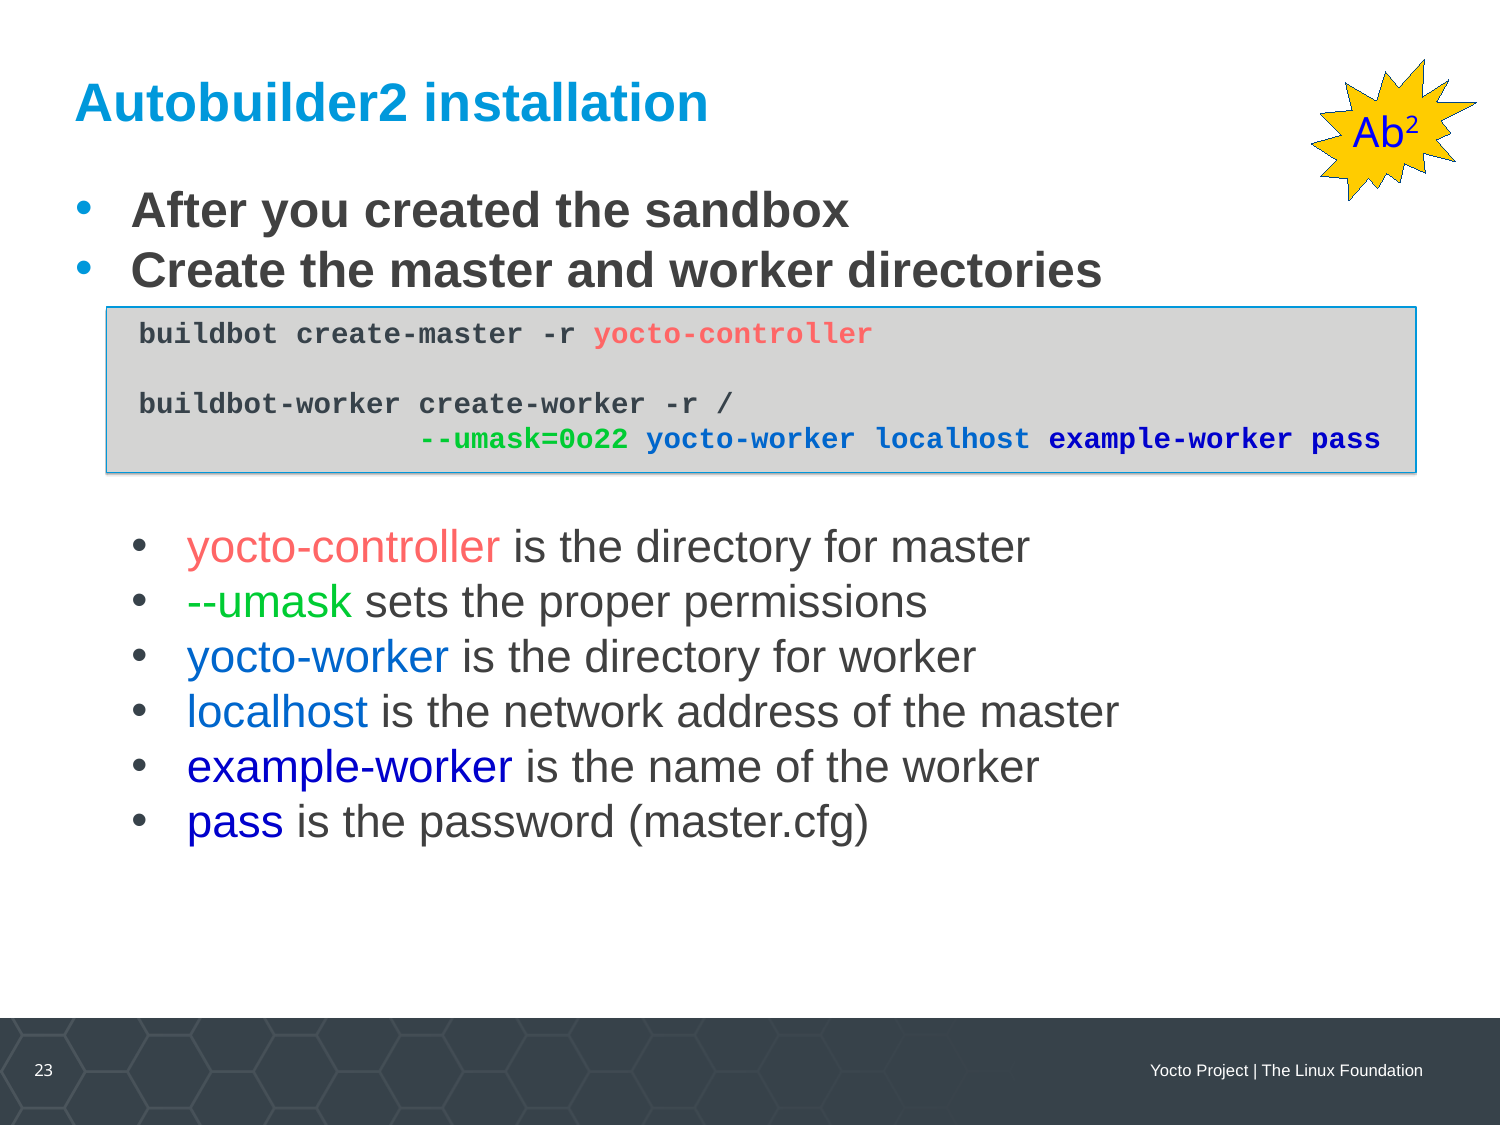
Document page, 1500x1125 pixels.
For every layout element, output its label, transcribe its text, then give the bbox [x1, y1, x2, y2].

text_box Autobuilder2 installation [74, 67, 1416, 177]
text_box After you created the sandbox Create the master and worker directories yocto-controller is the directory for master --umask sets the proper permissions yocto-worker is the directory for worker localhost is the network address of the master example-worker is the name of the worker pass is the password (master.cfg) [74, 177, 1424, 839]
text_box buildbot create-master -r yocto-controller buildbot-worker create-worker -r / --umask=0o22 yocto-worker localhost example-worker pass [106, 307, 1417, 473]
text_box Ab2 [1311, 59, 1477, 201]
picture [0, 0, 1500, 1125]
